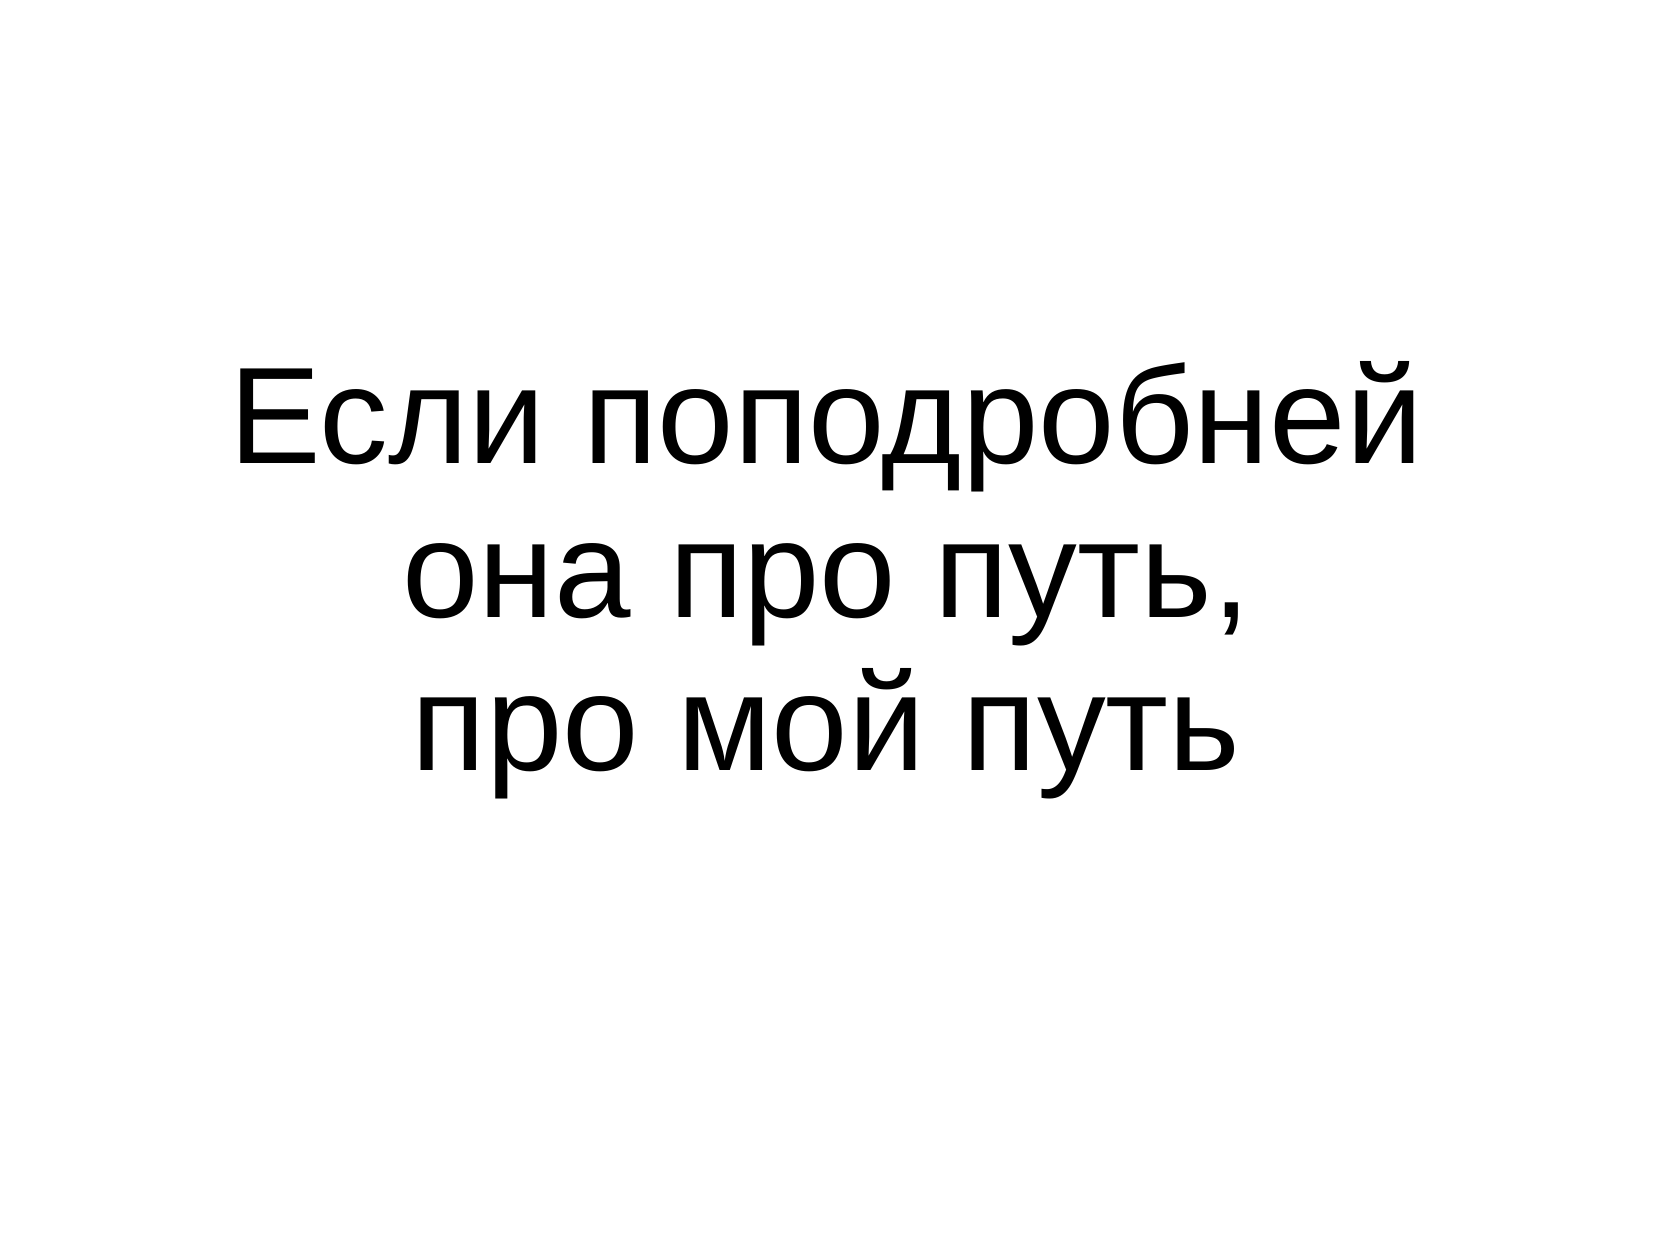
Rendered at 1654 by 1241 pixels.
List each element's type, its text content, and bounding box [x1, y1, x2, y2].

subtitle Если поподробней она про путь, про мой путь [82, 37, 1571, 1102]
